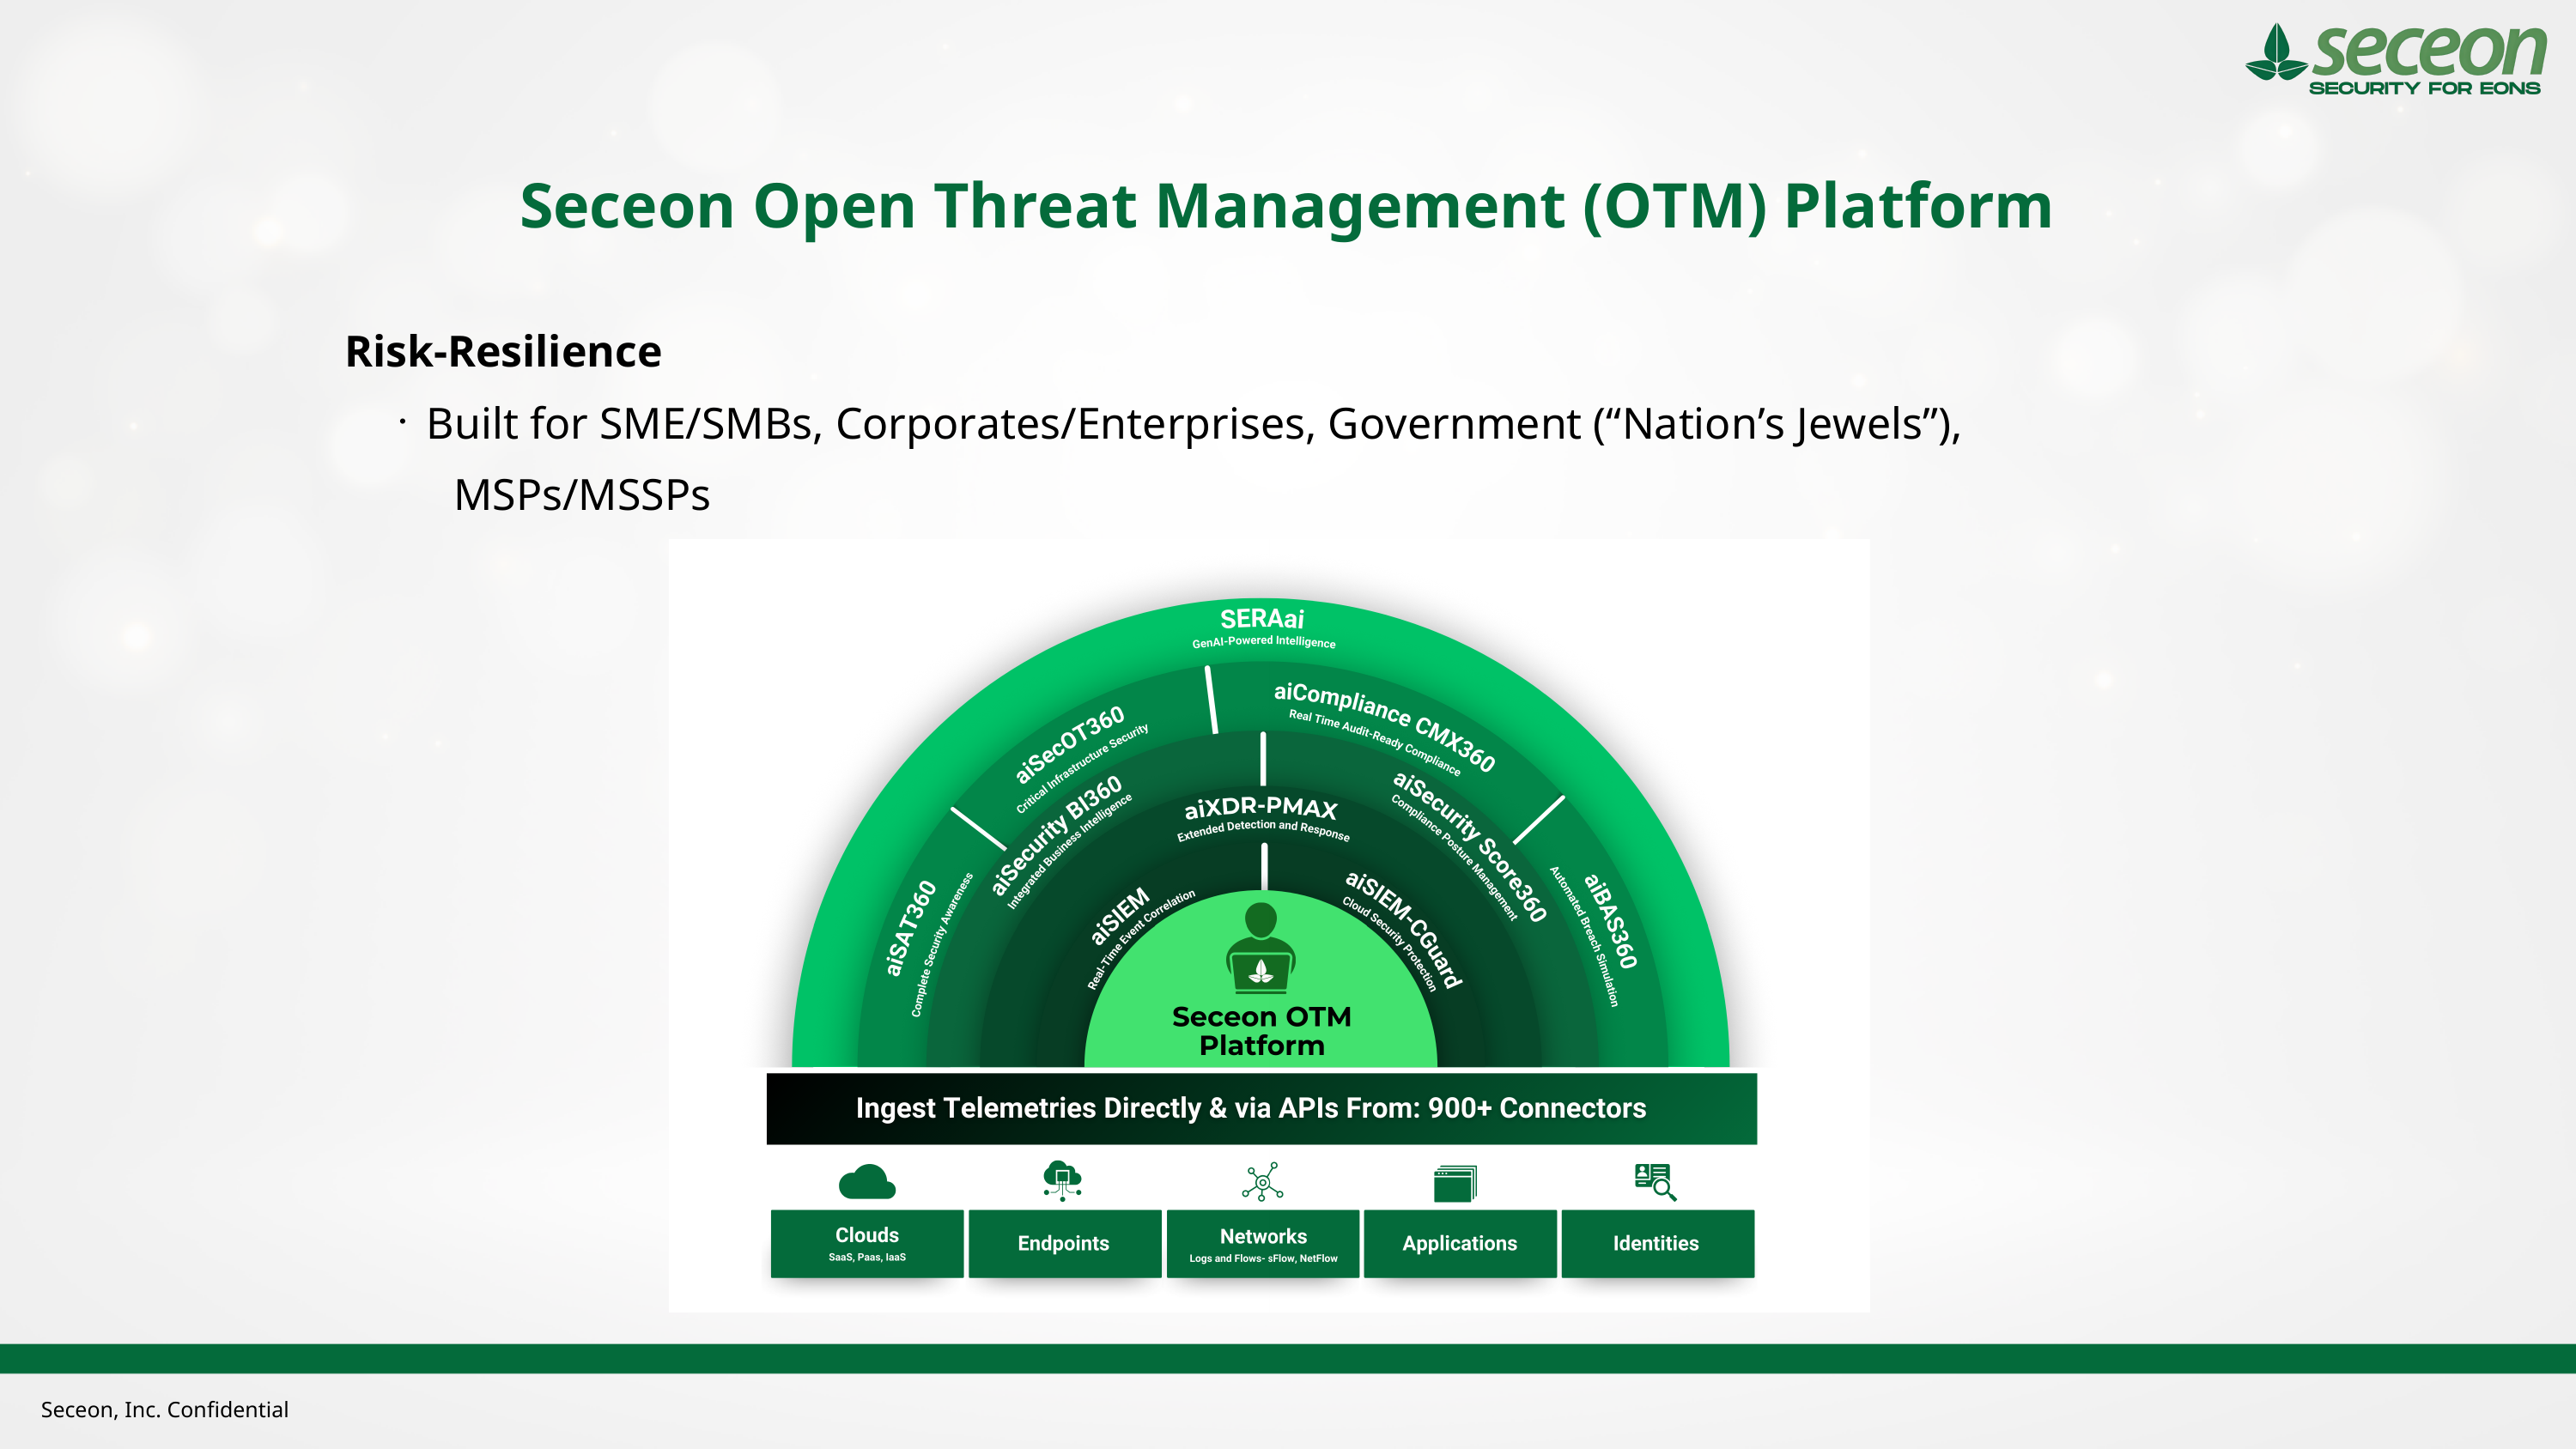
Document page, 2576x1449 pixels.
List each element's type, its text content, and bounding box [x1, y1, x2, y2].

text_box Risk-Resilience Built for SME/SMBs, Corporates/Enterprises, Government (“Nation’s Jewels”), MSPs/MSSPs [344, 303, 2039, 522]
picture [669, 540, 1870, 1313]
text_box Seceon Open Threat Management (OTM) Platform [344, 136, 2232, 242]
